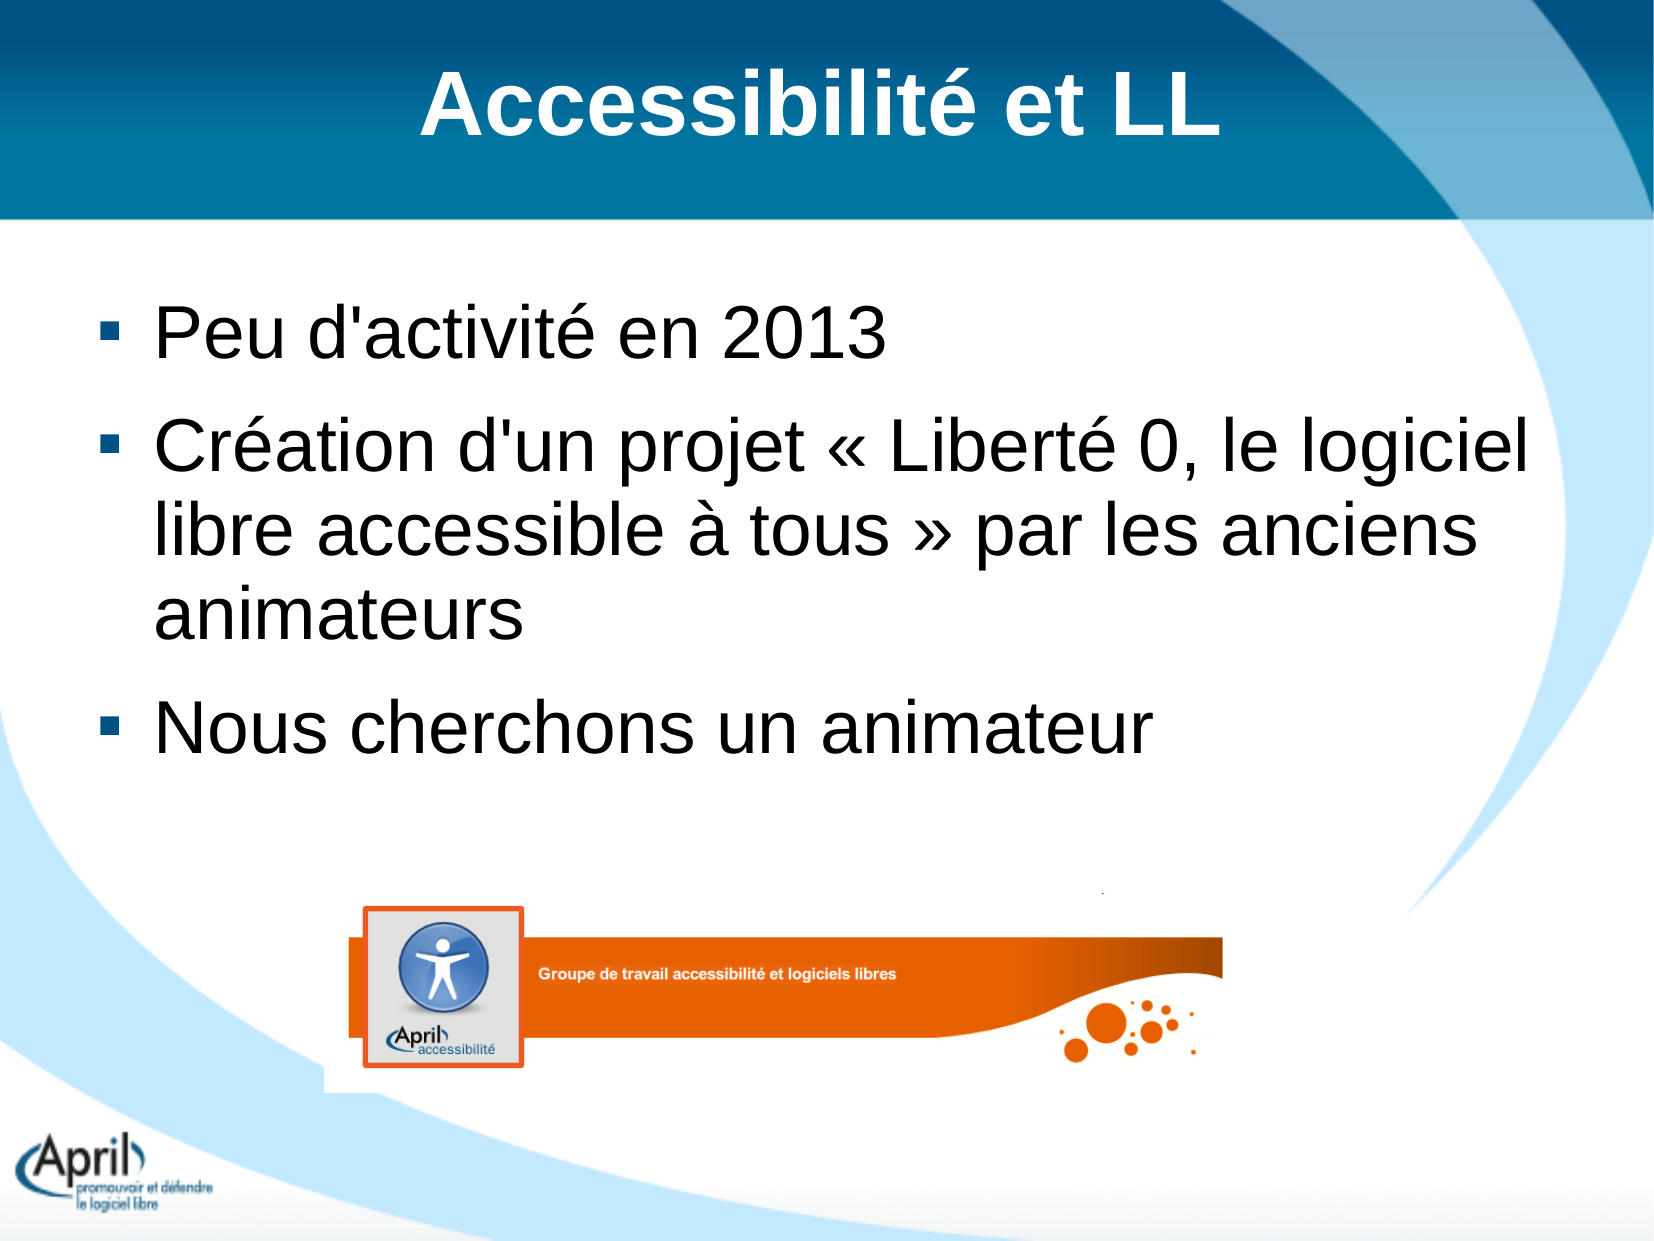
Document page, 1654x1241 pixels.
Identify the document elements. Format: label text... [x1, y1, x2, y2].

list Peu d'activité en 2013 Création d'un projet « Liberté 0, le logiciel libre accessible à tous » par les anciens animateurs Nous cherchons un animateur [82, 290, 1571, 886]
title Accessibilité et LL [76, 7, 1565, 200]
picture [0, 0, 1654, 1241]
